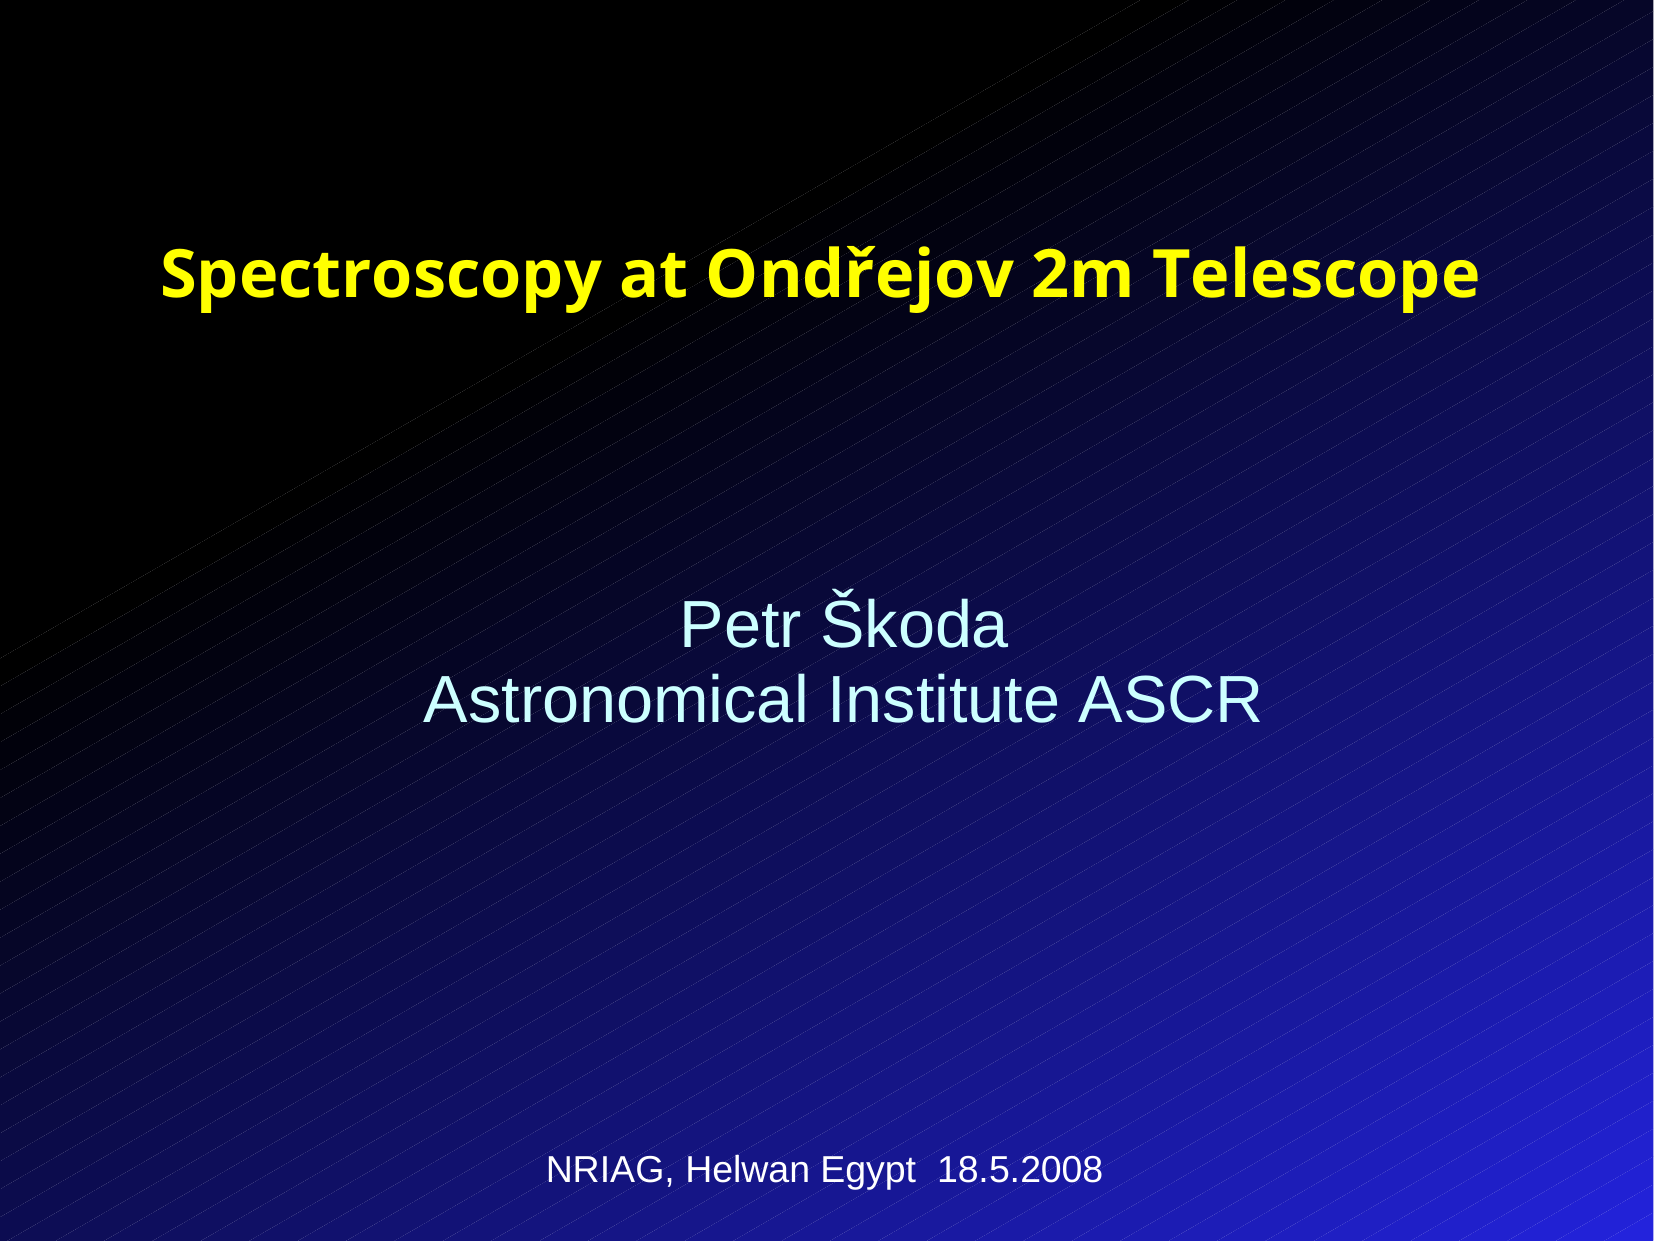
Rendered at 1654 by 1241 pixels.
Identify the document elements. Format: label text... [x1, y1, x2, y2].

title Spectroscopy at Ondřejov 2m Telescope [76, 168, 1565, 376]
subtitle Petr Škoda Astronomical Institute ASCR [82, 290, 1571, 1109]
text_box NRIAG, Helwan Egypt 18.5.2008 [531, 1140, 1168, 1200]
